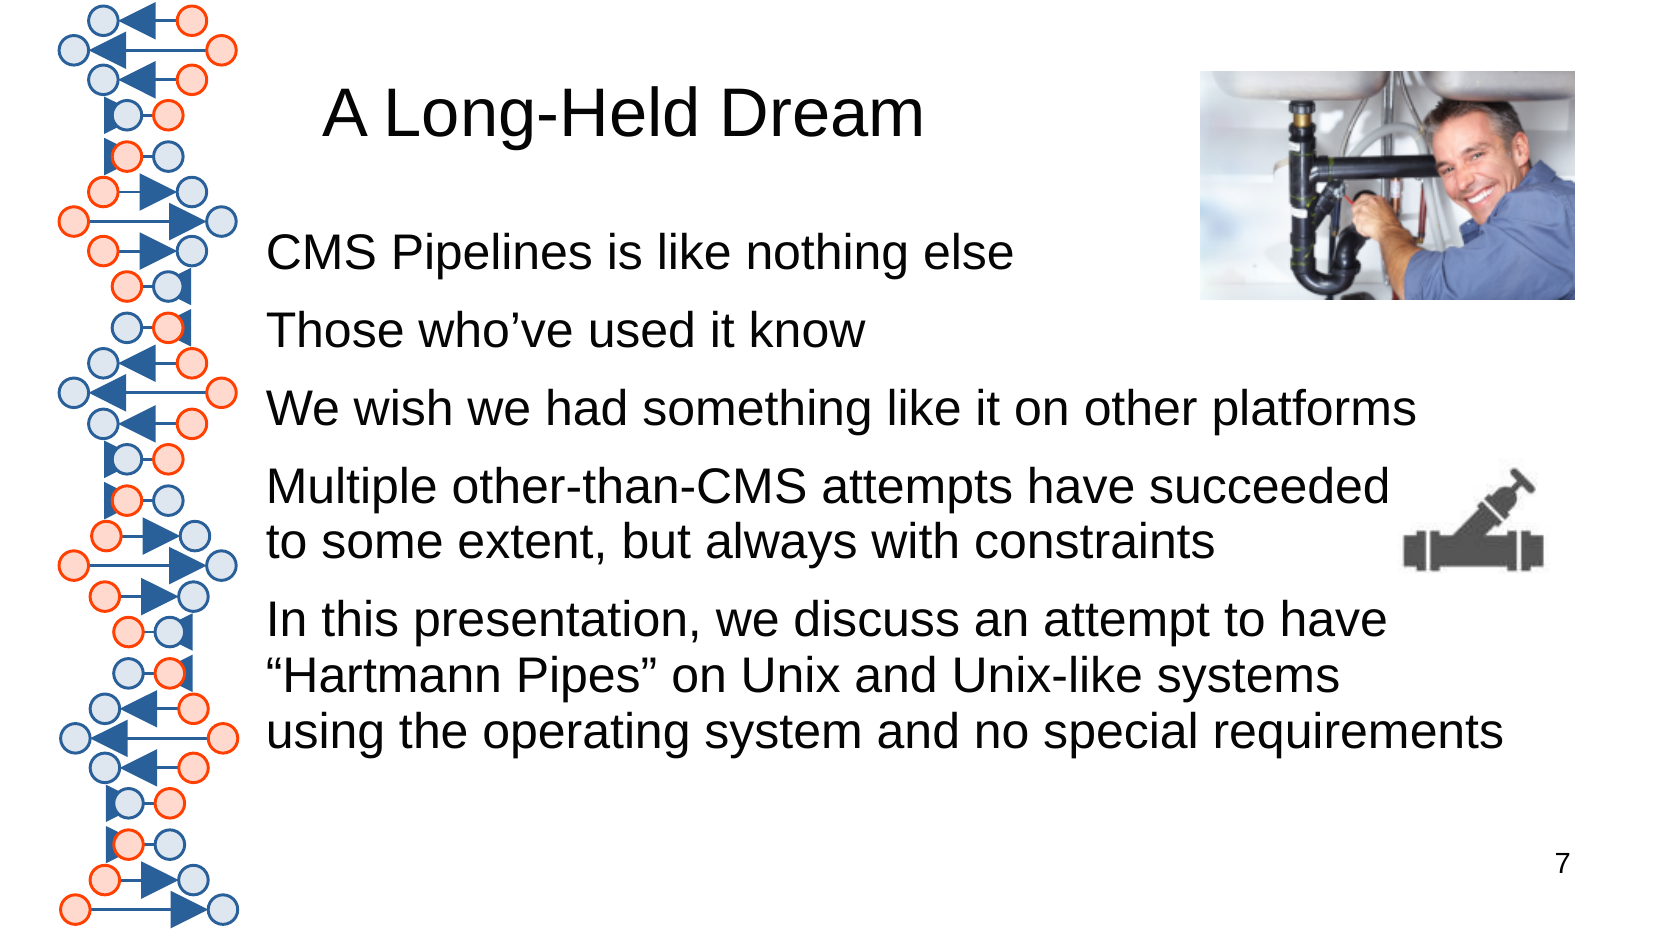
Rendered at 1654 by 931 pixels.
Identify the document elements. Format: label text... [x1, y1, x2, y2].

title A Long-Held Dream [265, 35, 1595, 189]
list CMS Pipelines is like nothing else Those who’ve used it know We wish we had something like it on other platforms Multiple other-than-CMS attempts have succeeded to some extent, but always with constraints In this presentation, we discuss an attempt to have “Hartmann Pipes” on Unix and Unix-like systems using the operating system and no special requirements [265, 224, 1595, 764]
picture [1200, 71, 1575, 301]
picture [1387, 449, 1566, 585]
